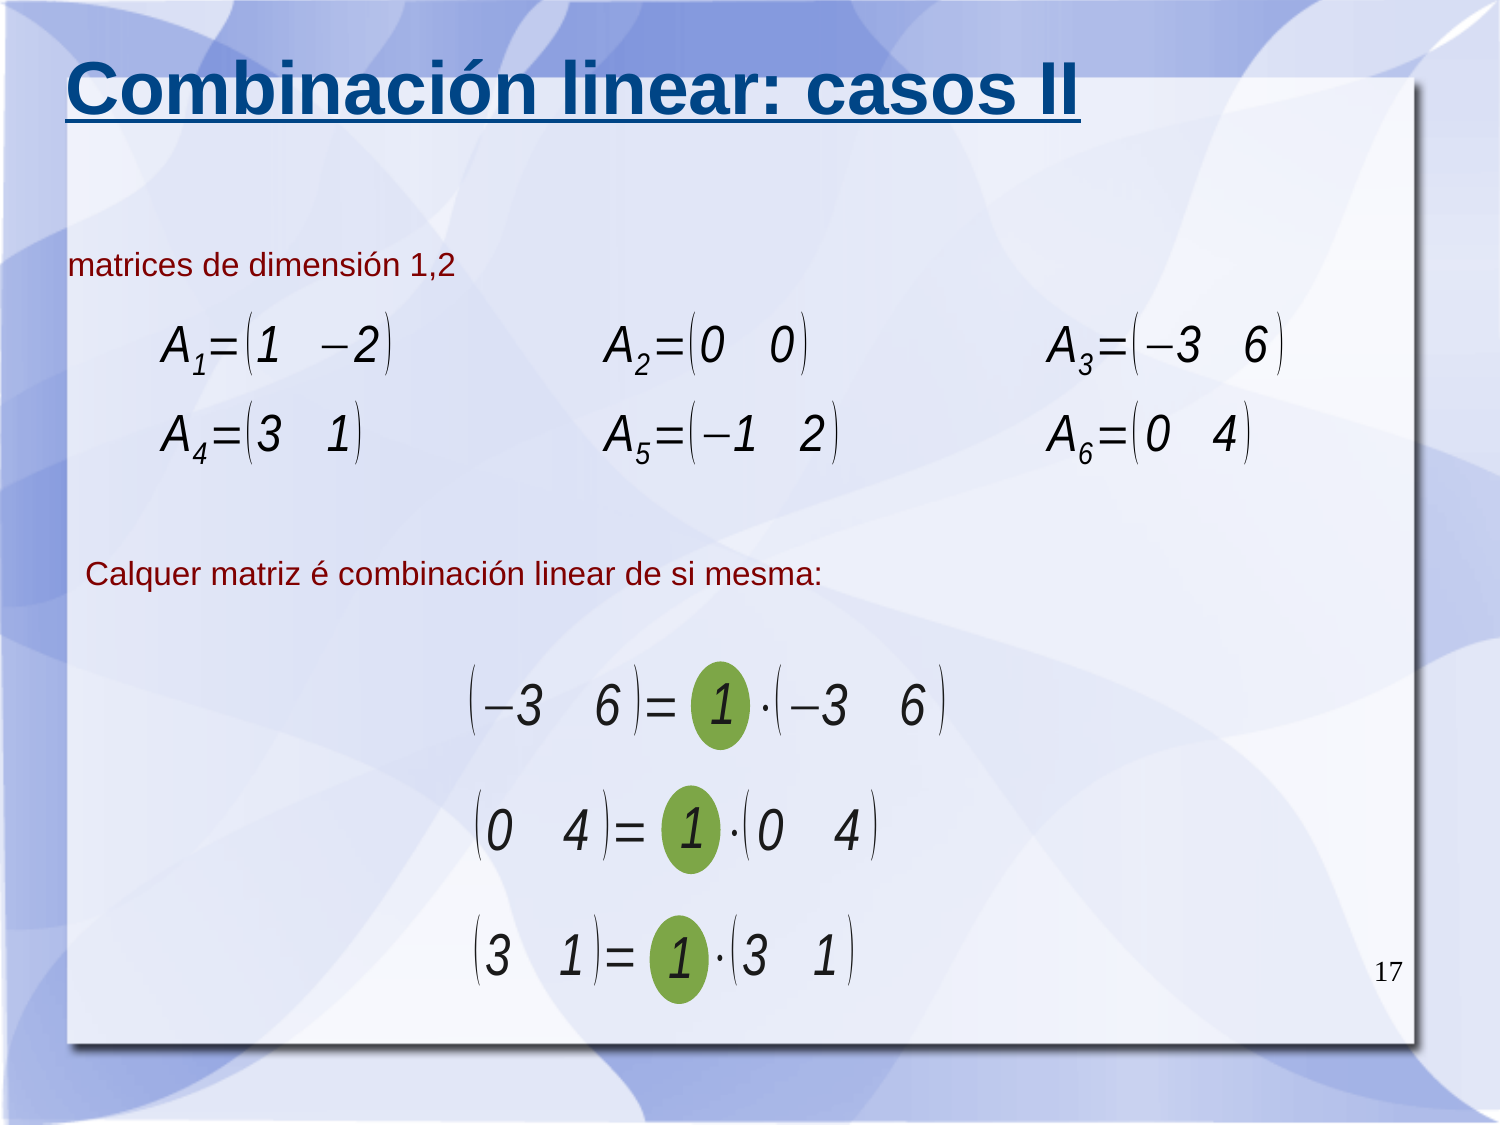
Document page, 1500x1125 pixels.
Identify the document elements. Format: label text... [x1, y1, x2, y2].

chart [590, 307, 819, 383]
text_box [675, 785, 707, 792]
chart [456, 662, 964, 741]
chart [1033, 307, 1295, 383]
text_box [717, 808, 721, 851]
chart [590, 395, 850, 471]
chart [462, 787, 897, 866]
chart [147, 307, 405, 383]
title Combinación linear: casos II [59, 29, 1441, 148]
text_box [705, 938, 709, 982]
text_box Calquer matriz é combinación linear de si mesma: [70, 544, 857, 600]
text_box [661, 800, 714, 875]
text_box [663, 915, 695, 922]
text_box [649, 930, 702, 1004]
chart [1033, 395, 1262, 471]
chart [147, 395, 373, 471]
picture [0, 0, 1500, 1125]
text_box matrices de dimensión 1,2 [52, 235, 503, 291]
chart [462, 912, 873, 991]
text_box [702, 741, 739, 751]
